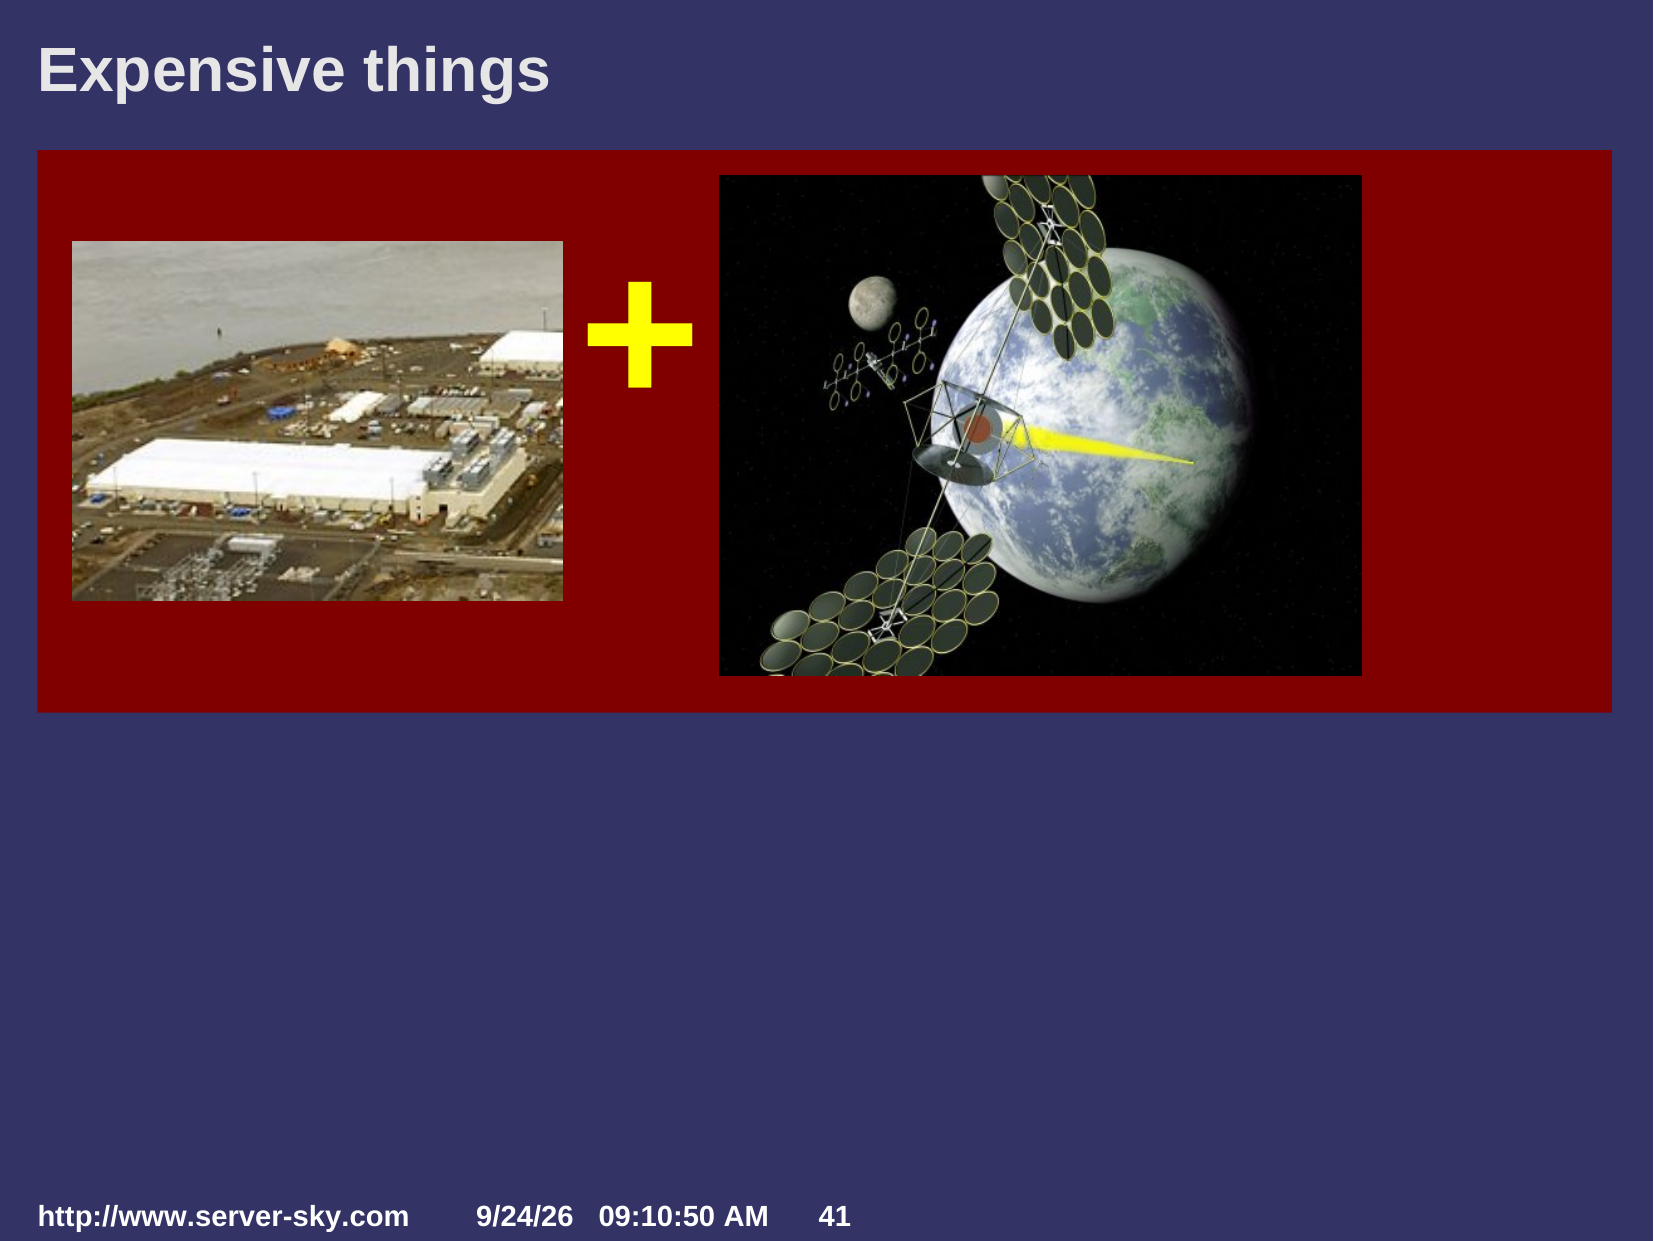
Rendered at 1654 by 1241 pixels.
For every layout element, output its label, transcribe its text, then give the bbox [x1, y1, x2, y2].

picture [719, 175, 1362, 676]
picture [72, 241, 563, 601]
text_box Expensive things [37, 0, 1612, 139]
text_box + [562, 205, 713, 540]
text_box [37, 150, 1612, 713]
